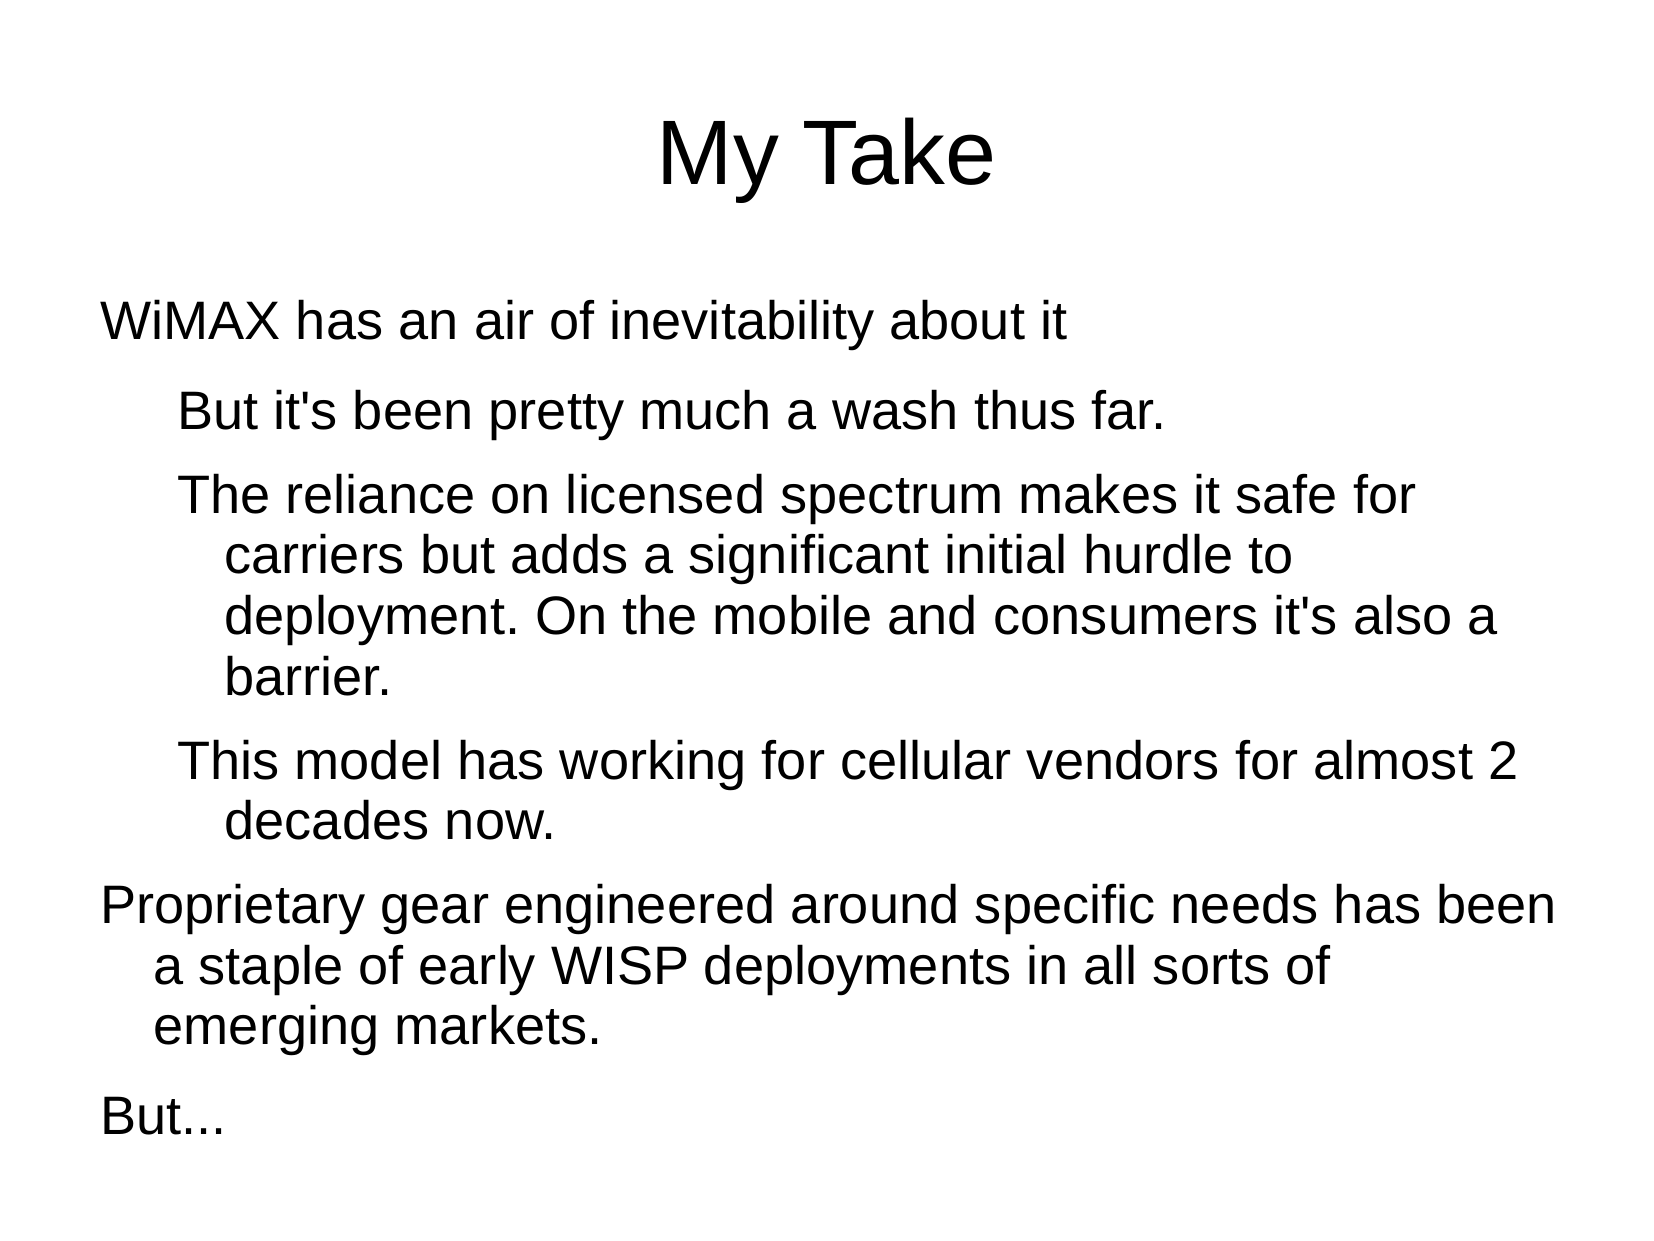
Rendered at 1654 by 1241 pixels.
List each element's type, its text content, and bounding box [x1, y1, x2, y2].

list WiMAX has an air of inevitability about it But it's been pretty much a wash thus far. The reliance on licensed spectrum makes it safe for carriers but adds a significant initial hurdle to deployment. On the mobile and consumers it's also a barrier. This model has working for cellular vendors for almost 2 decades now. Proprietary gear engineered around specific needs has been a staple of early WISP deployments in all sorts of emerging markets. But... [82, 290, 1571, 1147]
title My Take [82, 56, 1571, 250]
